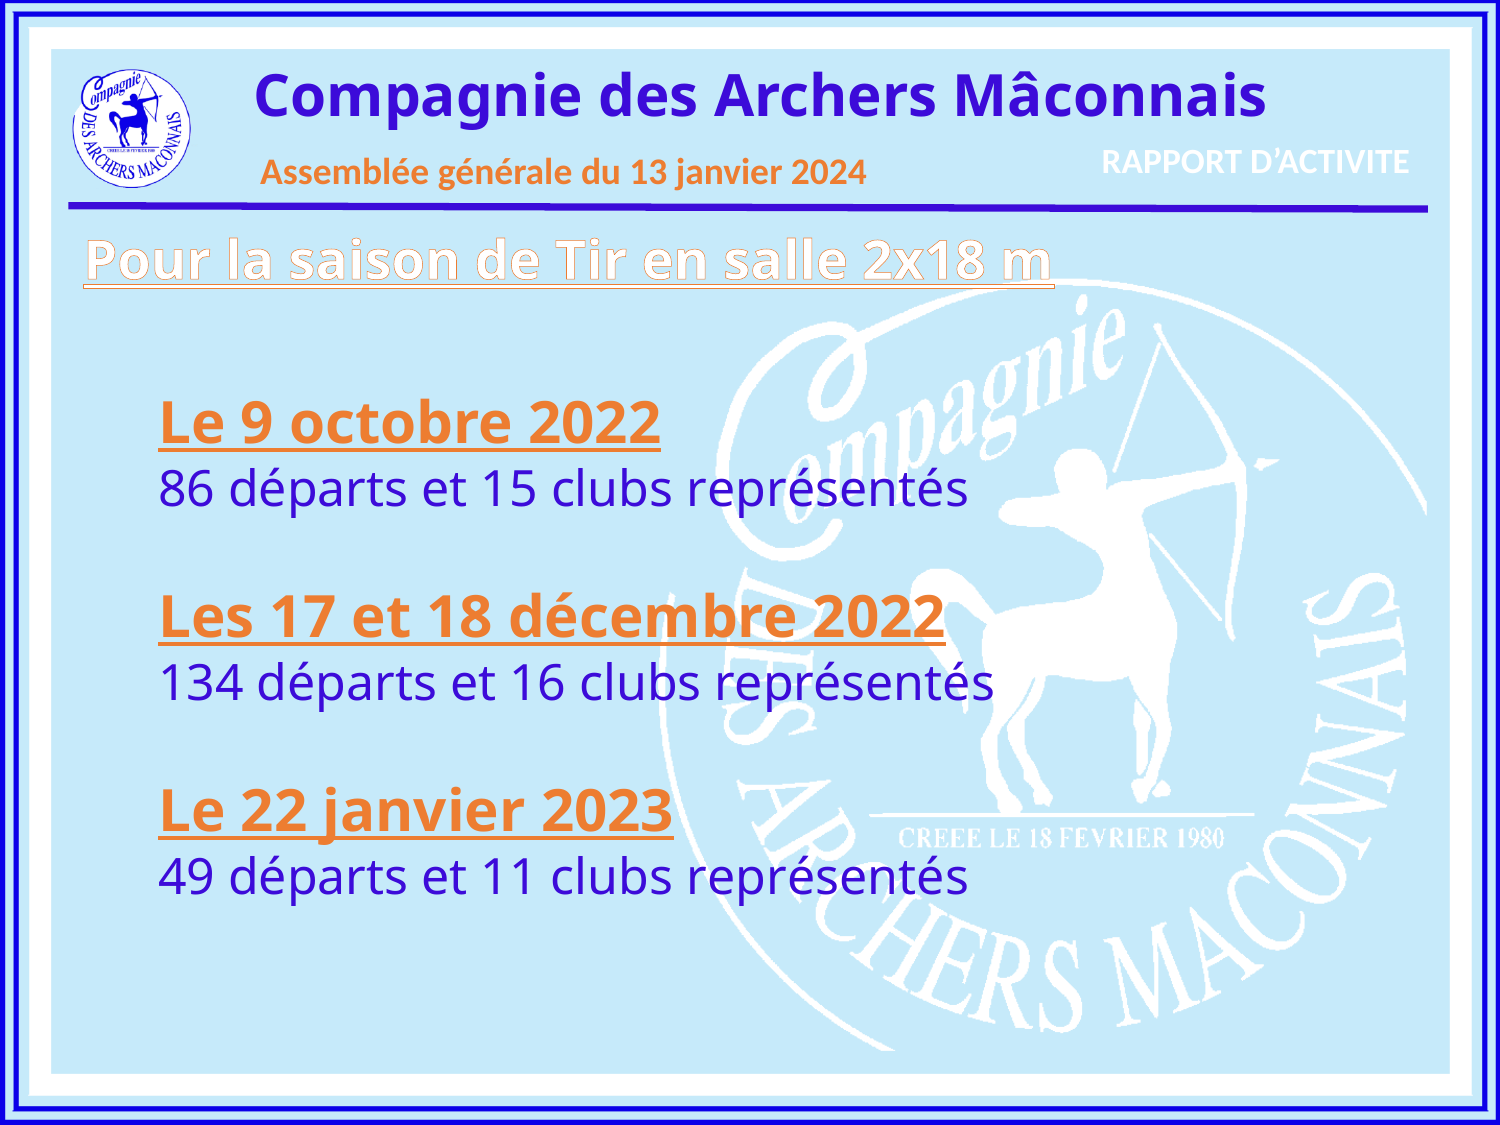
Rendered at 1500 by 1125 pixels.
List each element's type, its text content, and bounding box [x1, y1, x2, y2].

title Compagnie des Archers Mâconnais [238, 57, 1307, 137]
text_box Pour la saison de Tir en salle 2x18 m Le 9 octobre 2022 86 départs et 15 clubs représentés Les 17 et 18 décembre 2022 134 départs et 16 clubs représentés Le 22 janvier 2023 49 départs et 11 clubs représentés [68, 218, 1428, 1060]
picture [68, 63, 198, 197]
text_box RAPPORT D’ACTIVITE [1086, 143, 1428, 194]
subtitle Assemblée générale du 13 janvier 2024 [211, 144, 969, 202]
